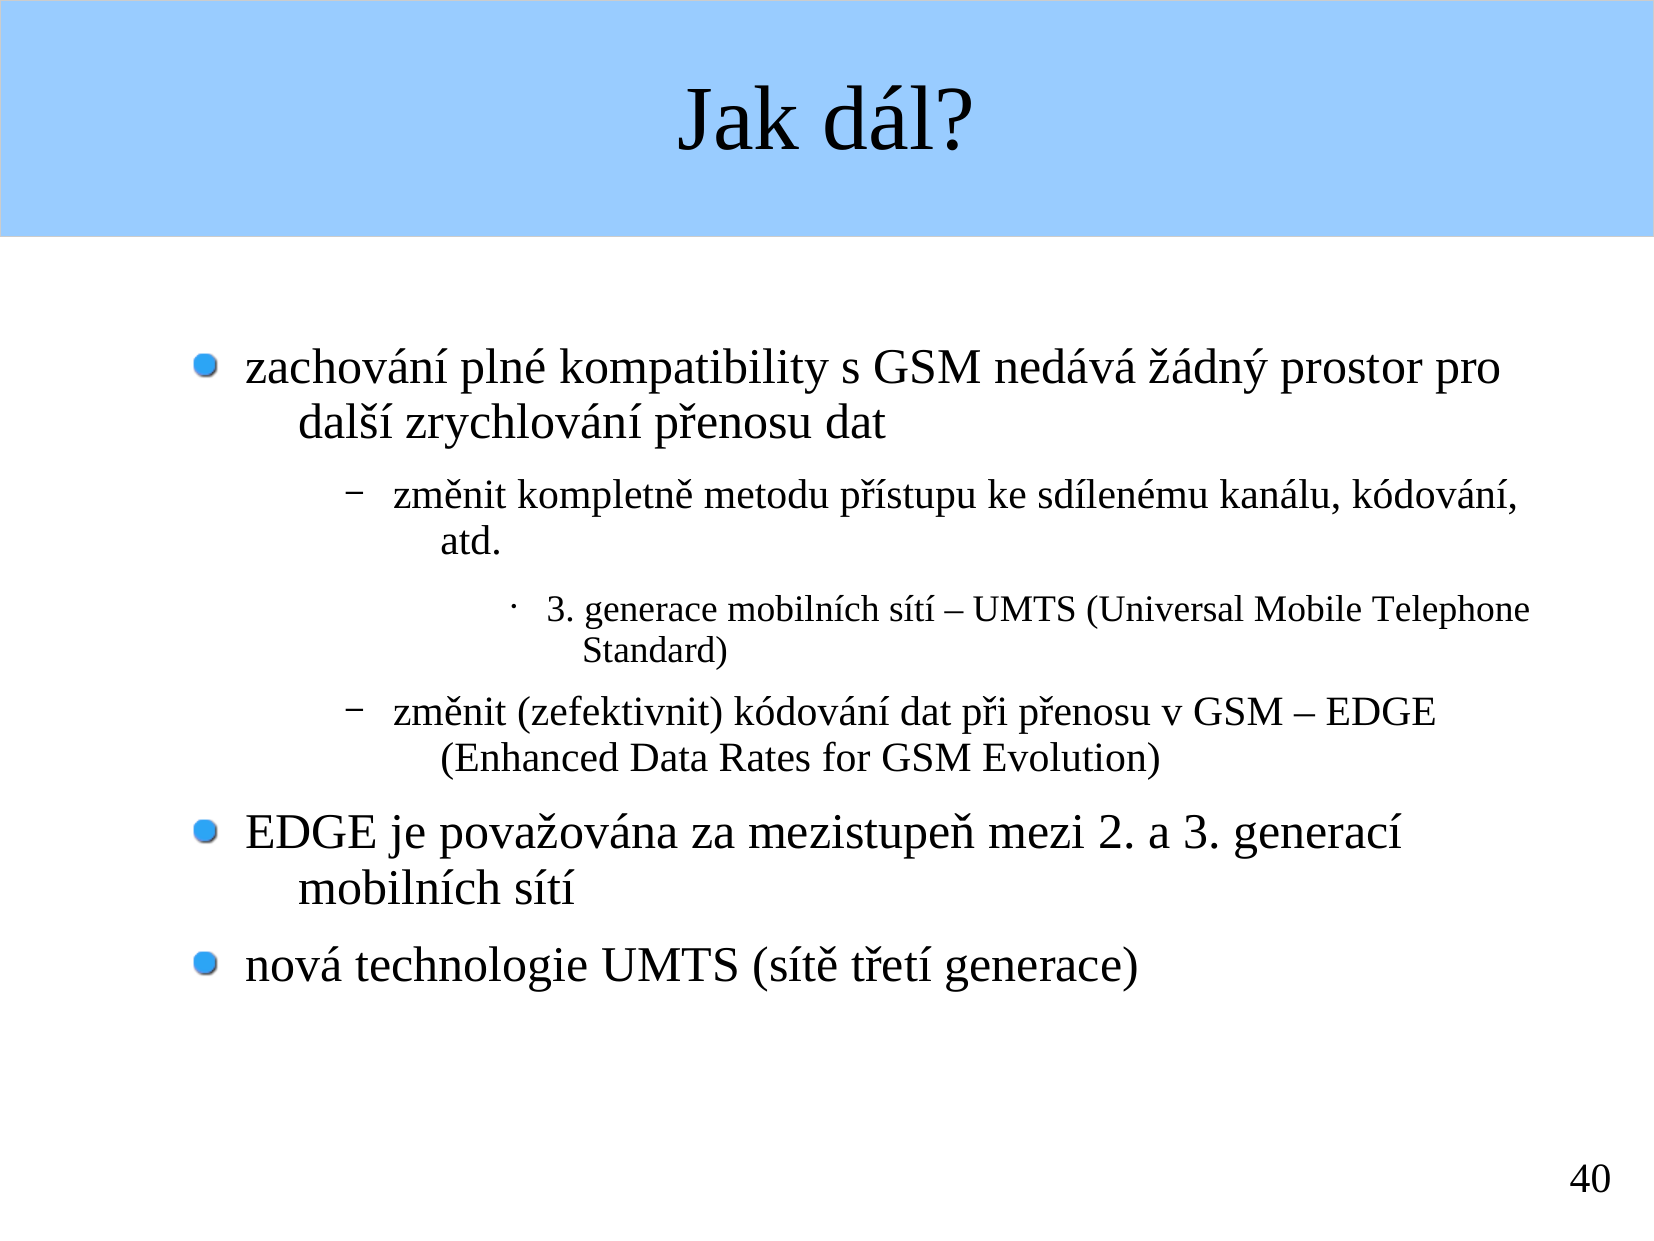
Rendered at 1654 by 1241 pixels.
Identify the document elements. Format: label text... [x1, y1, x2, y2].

list zachování plné kompatibility s GSM nedává žádný prostor pro další zrychlování přenosu dat změnit kompletně metodu přístupu ke sdílenému kanálu, kódování, atd. 3. generace mobilních sítí – UMTS (Universal Mobile Telephone Standard) změnit (zefektivnit) kódování dat při přenosu v GSM – EDGE (Enhanced Data Rates for GSM Evolution) EDGE je považována za mezistupeň mezi 2. a 3. generací mobilních sítí nová technologie UMTS (sítě třetí generace) [156, 338, 1536, 1173]
title Jak dál? [0, 0, 1654, 237]
